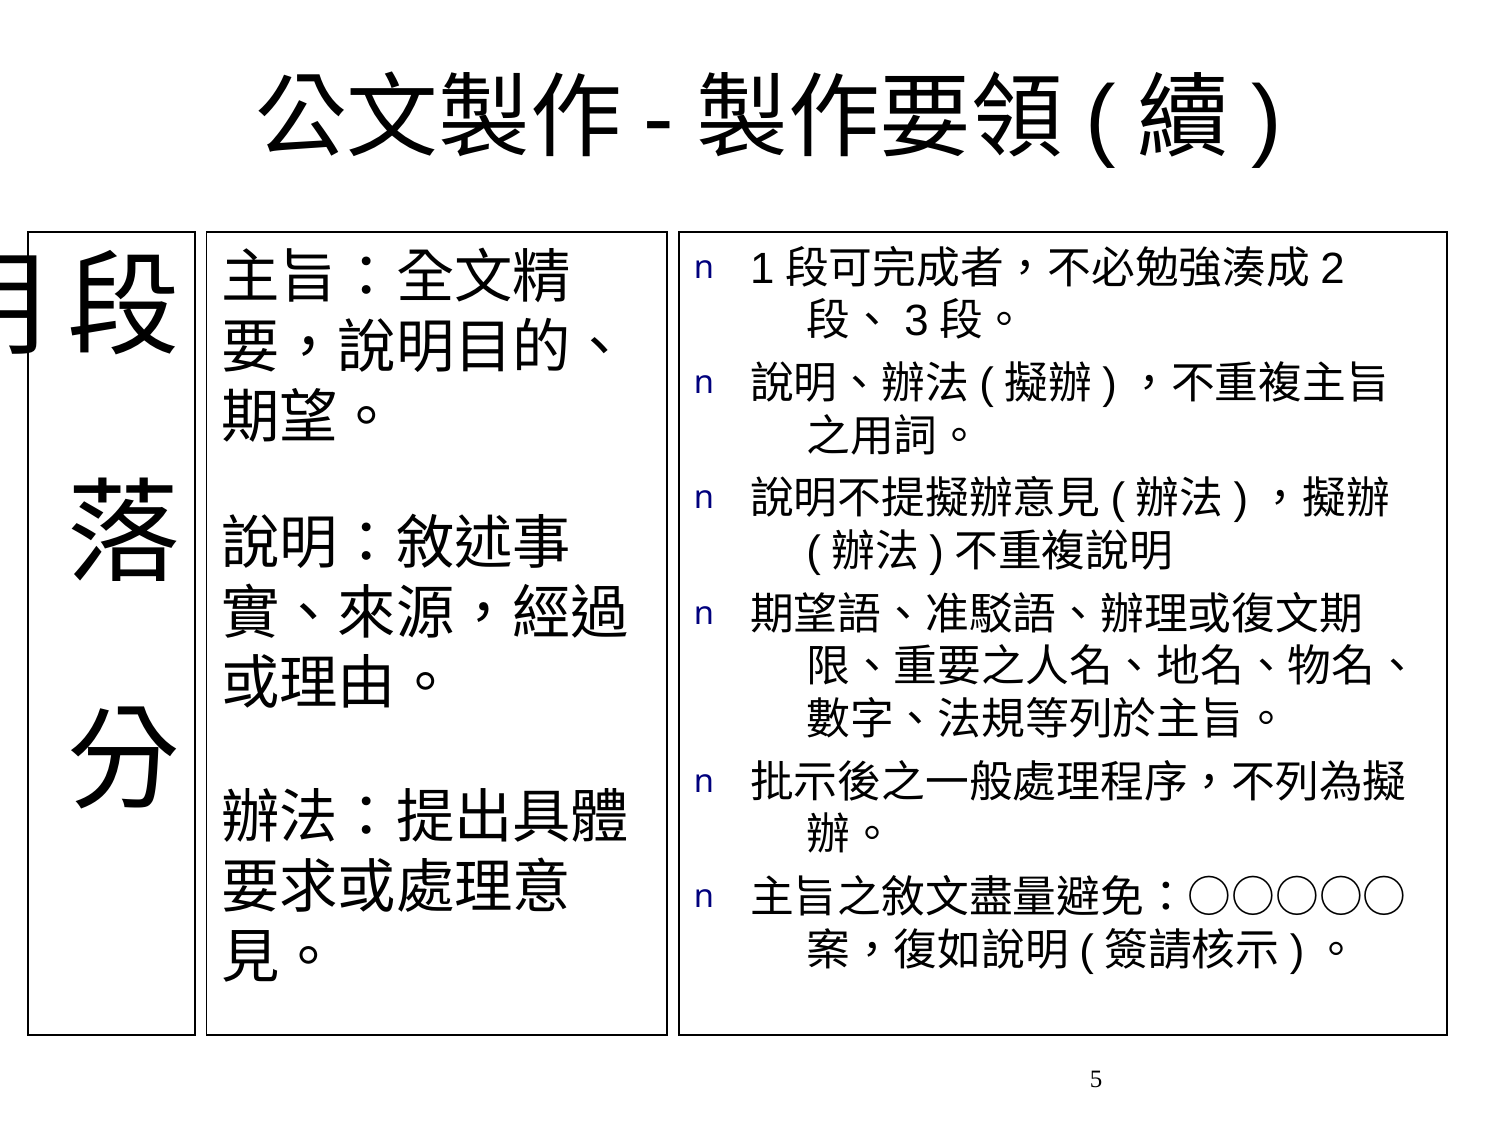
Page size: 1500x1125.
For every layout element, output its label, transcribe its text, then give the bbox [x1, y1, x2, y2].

list 主旨：全文精要，說明目的、期望。 說明：敘述事實、來源，經過或理由。 辦法：提出具體要求或處理意見。 [206, 231, 668, 1035]
title 公文製作-製作要領(續) [171, 0, 1366, 225]
text_box [1074, 1025, 1426, 1101]
text_box 段 落 分 明 [28, 231, 195, 1035]
list 1段可完成者，不必勉強湊成2段、3段。 說明、辦法(擬辦)，不重複主旨之用詞。 說明不提擬辦意見(辦法)，擬辦(辦法)不重複說明 期望語、准駁語、辦理或復文期限、重要之人名、地名、物名、數字、法規等列於主旨。 批示後之一般處理程序，不列為擬辦。 主旨之敘文盡量避免：○○○○○案，復如說明(簽請核示)。 [678, 231, 1447, 1035]
